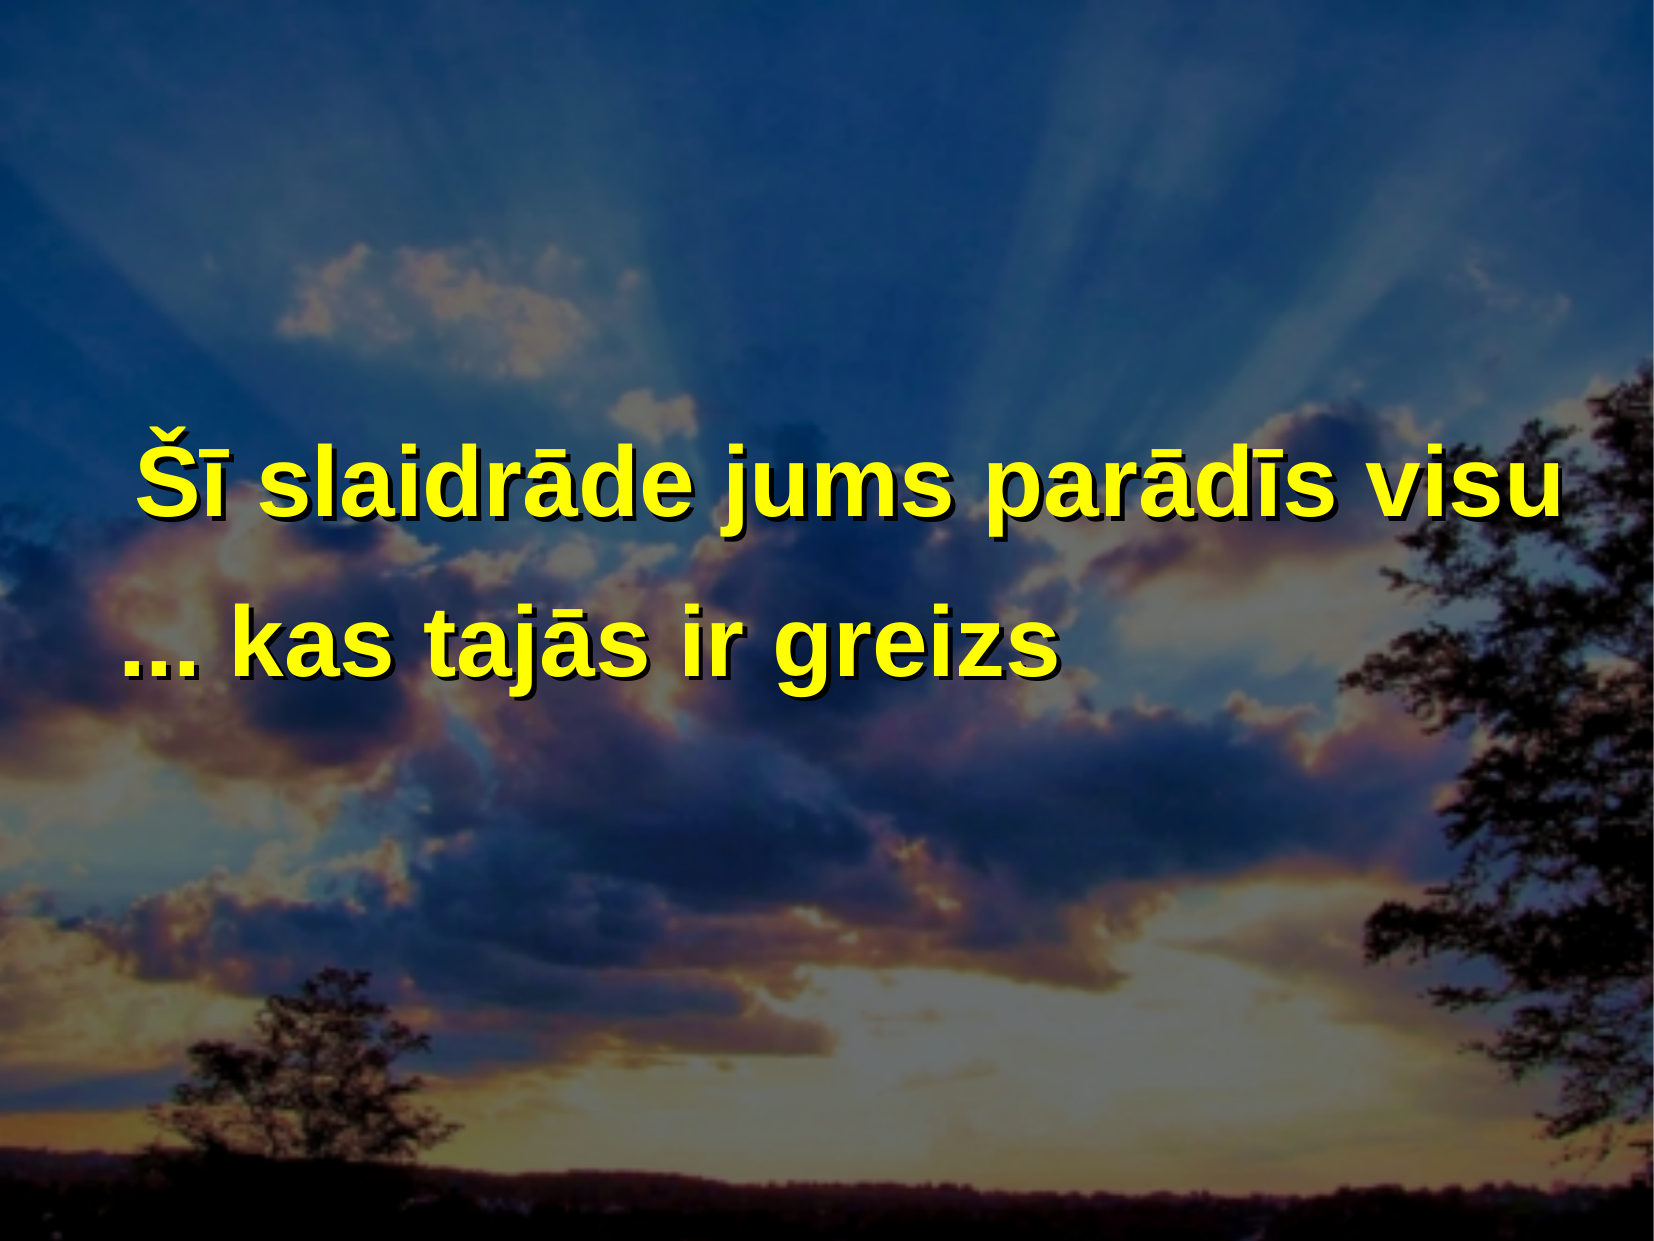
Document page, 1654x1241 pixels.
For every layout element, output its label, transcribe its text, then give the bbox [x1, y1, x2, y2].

title Šī slaidrāde jums parādīs visu [106, 378, 1595, 586]
picture [0, 0, 1654, 1241]
list ... kas tajās ir greizs [118, 585, 1607, 740]
